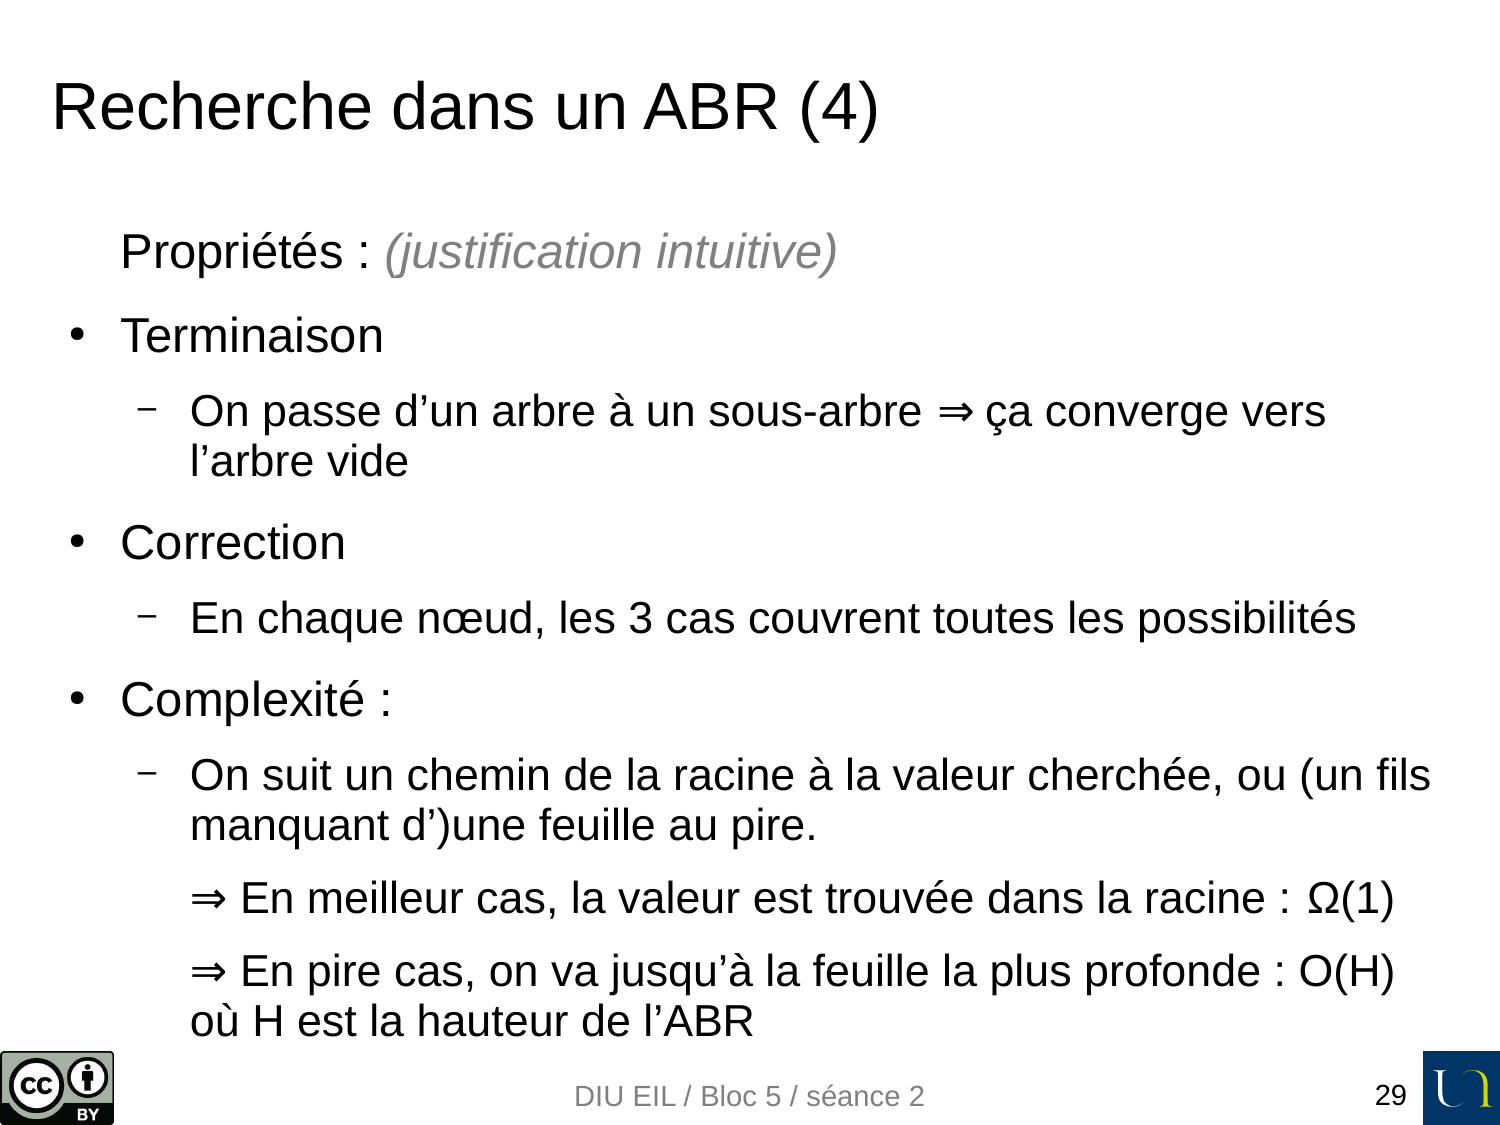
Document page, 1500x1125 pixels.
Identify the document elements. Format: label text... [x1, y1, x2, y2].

picture [1417, 1051, 1500, 1125]
list Propriétés : (justification intuitive) Terminaison On passe d’un arbre à un sous-arbre ⇒ ça converge vers l’arbre vide Correction En chaque nœud, les 3 cas couvrent toutes les possibilités Complexité : On suit un chemin de la racine à la valeur cherchée, ou (un fils manquant d’)une feuille au pire. ⇒ En meilleur cas, la valeur est trouvée dans la racine : Ω(1) ⇒ En pire cas, on va jusqu’à la feuille la plus profonde : O(H) où H est la hauteur de l’ABR [51, 224, 1449, 1052]
picture [0, 1051, 114, 1125]
title Recherche dans un ABR (4) [51, 44, 1449, 170]
